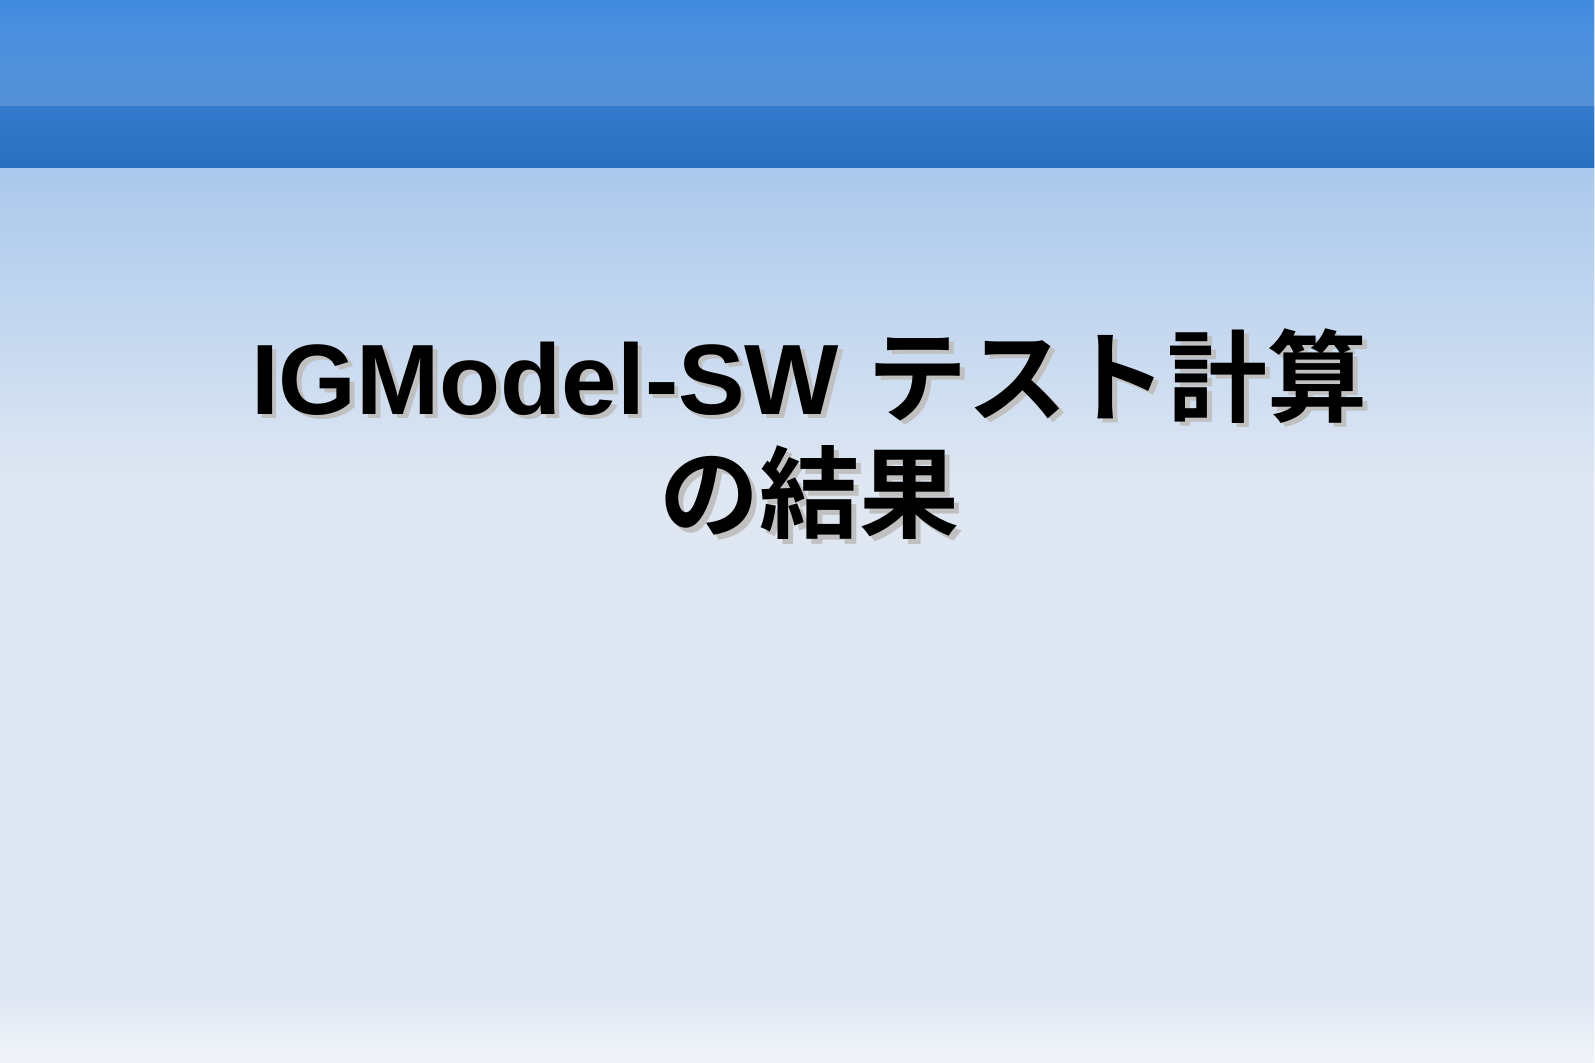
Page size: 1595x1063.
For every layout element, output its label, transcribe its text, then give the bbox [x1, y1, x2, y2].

subtitle IGModel-SW テスト計算 の結果 [74, 0, 1510, 951]
picture [0, 0, 1595, 1063]
